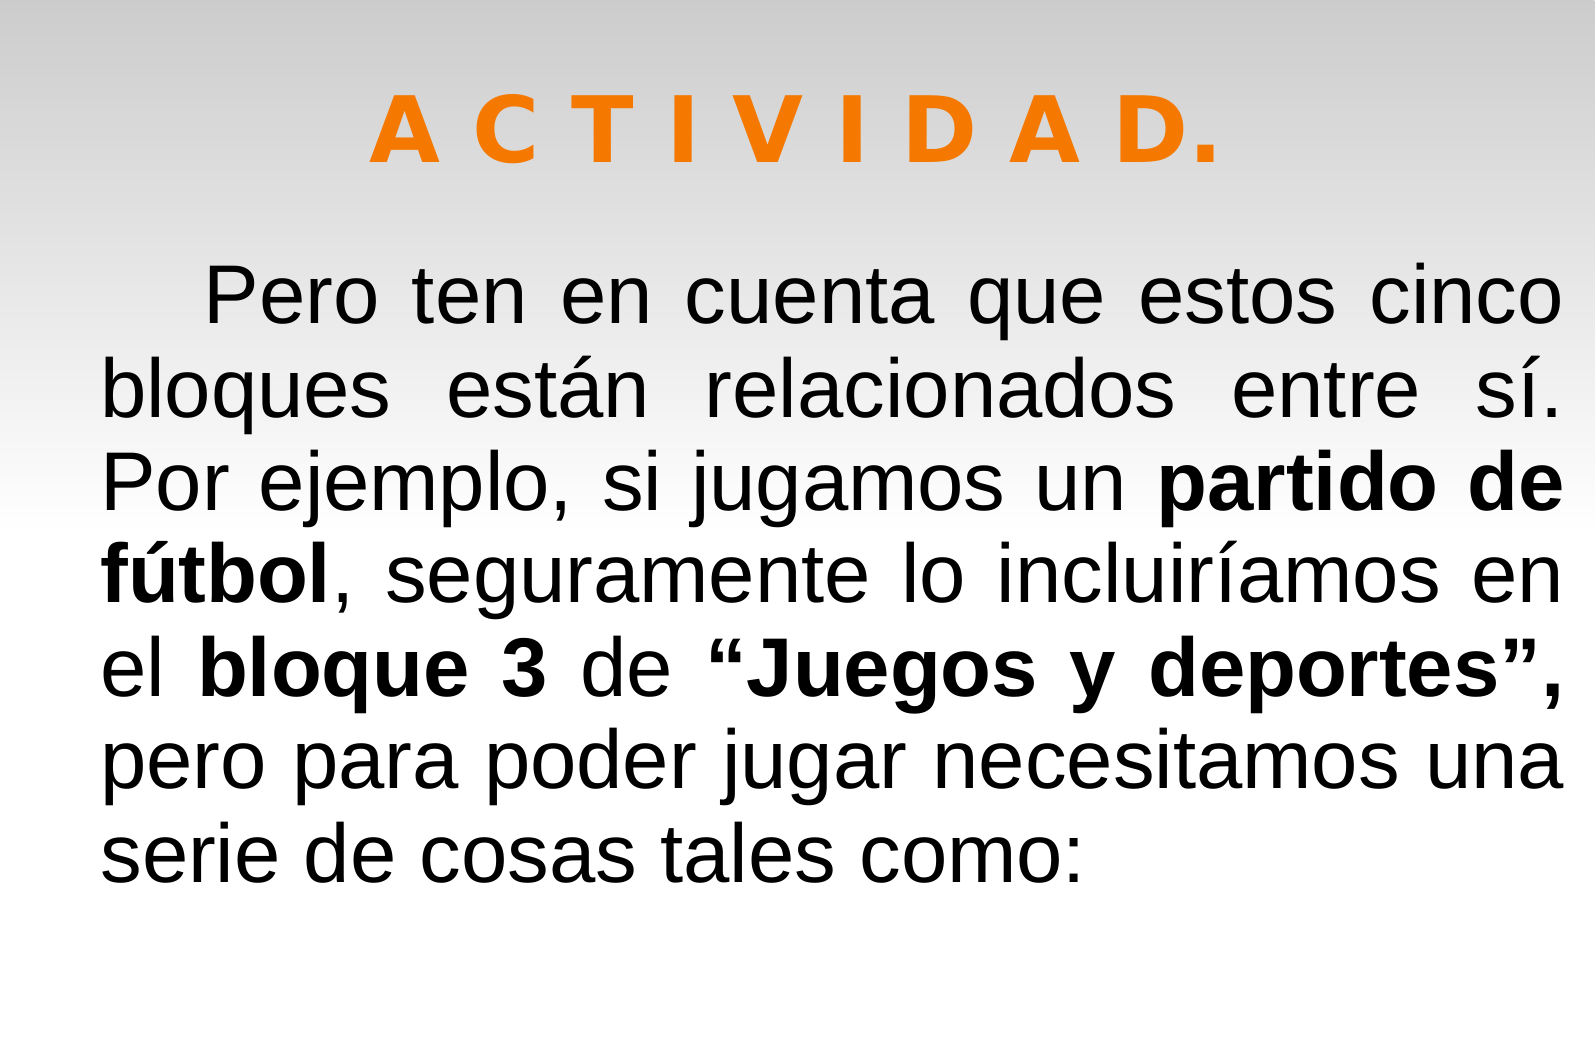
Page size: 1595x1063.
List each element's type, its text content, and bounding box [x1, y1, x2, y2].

title A C T I V I D A D. [79, 42, 1515, 220]
list Pero ten en cuenta que estos cinco bloques están relacionados entre sí. Por ejemplo, si jugamos un partido de fútbol, seguramente lo incluiríamos en el bloque 3 de “Juegos y deportes”, pero para poder jugar necesitamos una serie de cosas tales como: [29, 248, 1565, 1052]
